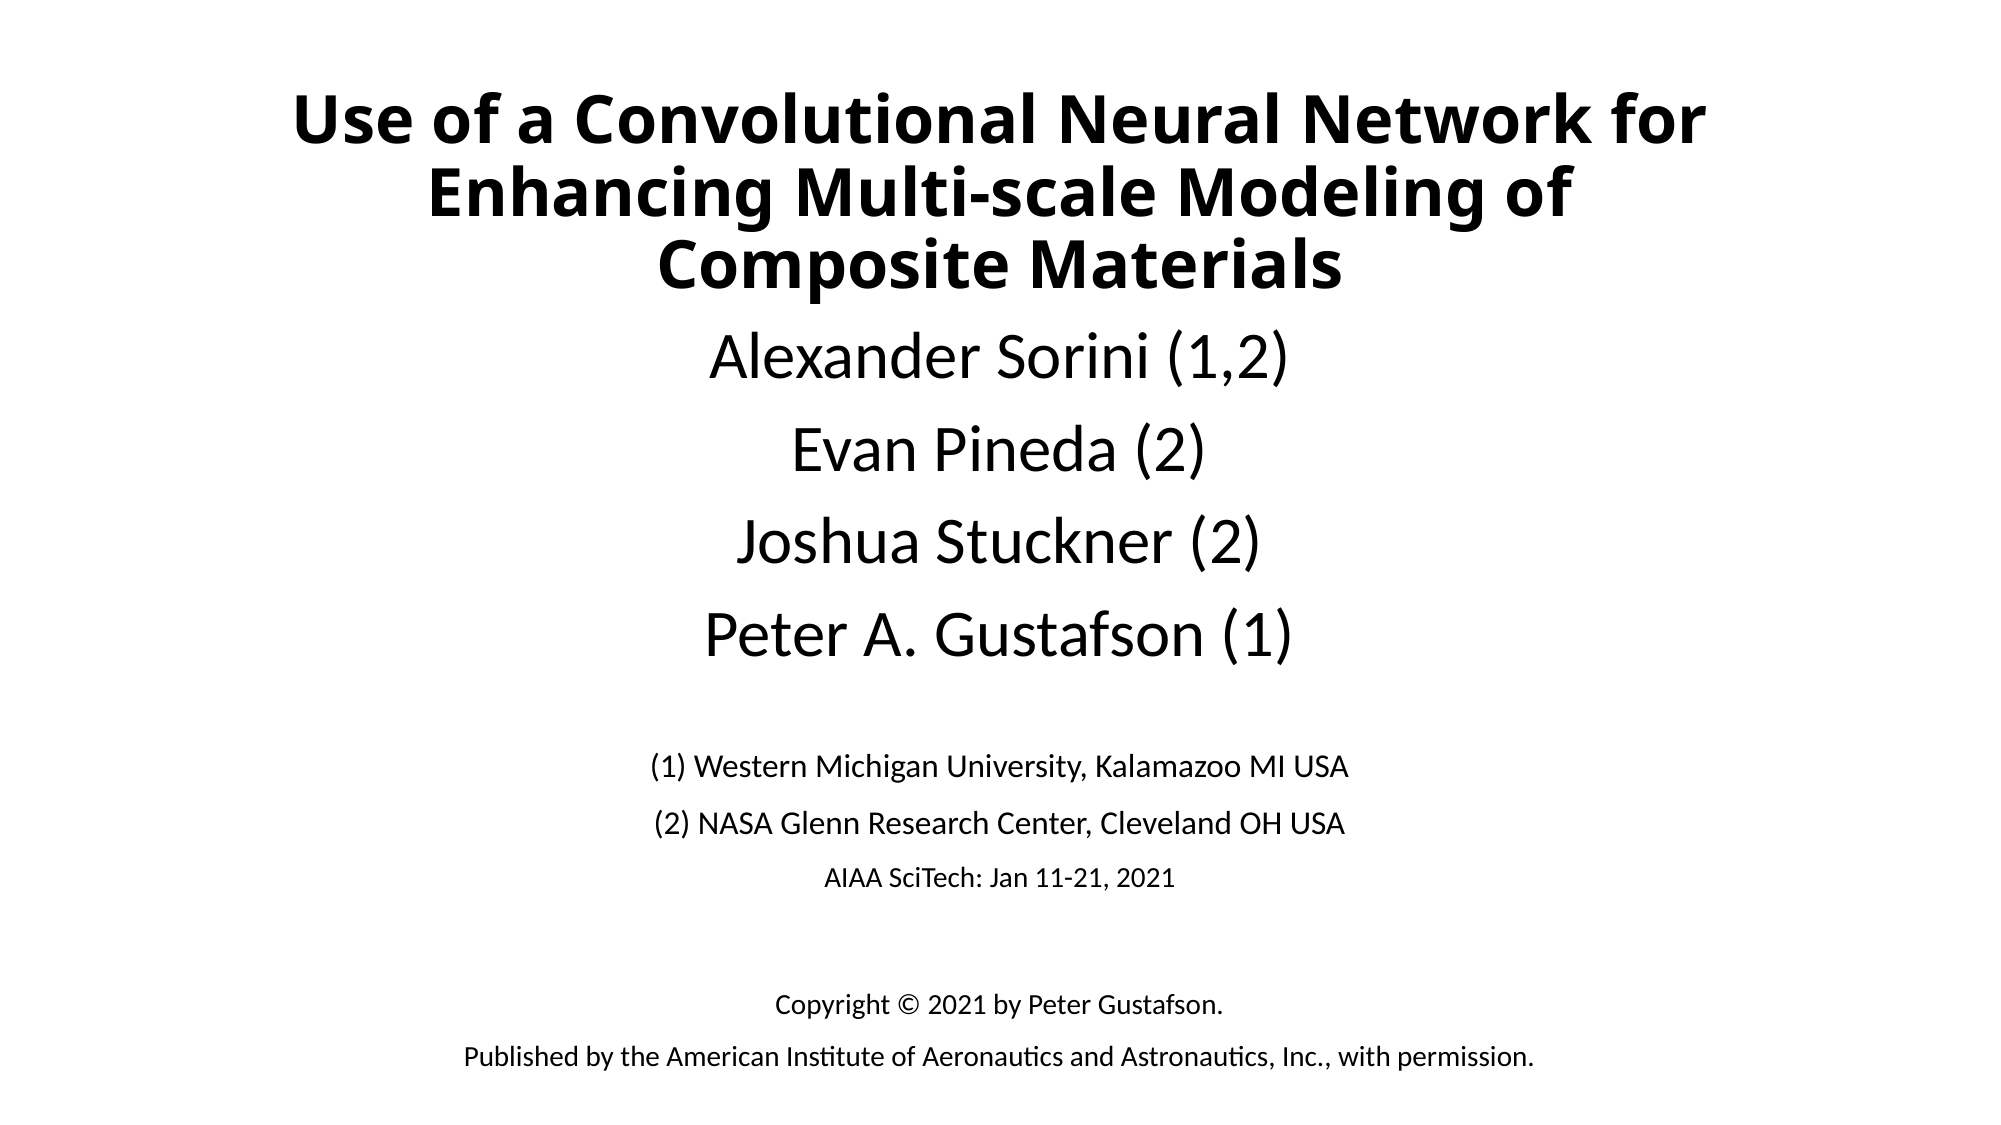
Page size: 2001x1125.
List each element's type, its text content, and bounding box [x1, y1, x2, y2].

title Use of a Convolutional Neural Network for Enhancing Multi-scale Modeling of Composite Materials [249, 0, 1750, 310]
subtitle Alexander Sorini (1,2) Evan Pineda (2) Joshua Stuckner (2) Peter A. Gustafson (1) (1) Western Michigan University, Kalamazoo MI USA (2) NASA Glenn Research Center, Cleveland OH USA AIAA SciTech: Jan 11-21, 2021 Copyright © 2021 by Peter Gustafson. Published by the American Institute of Aeronautics and Astronautics, Inc., with permission. [249, 313, 1750, 585]
